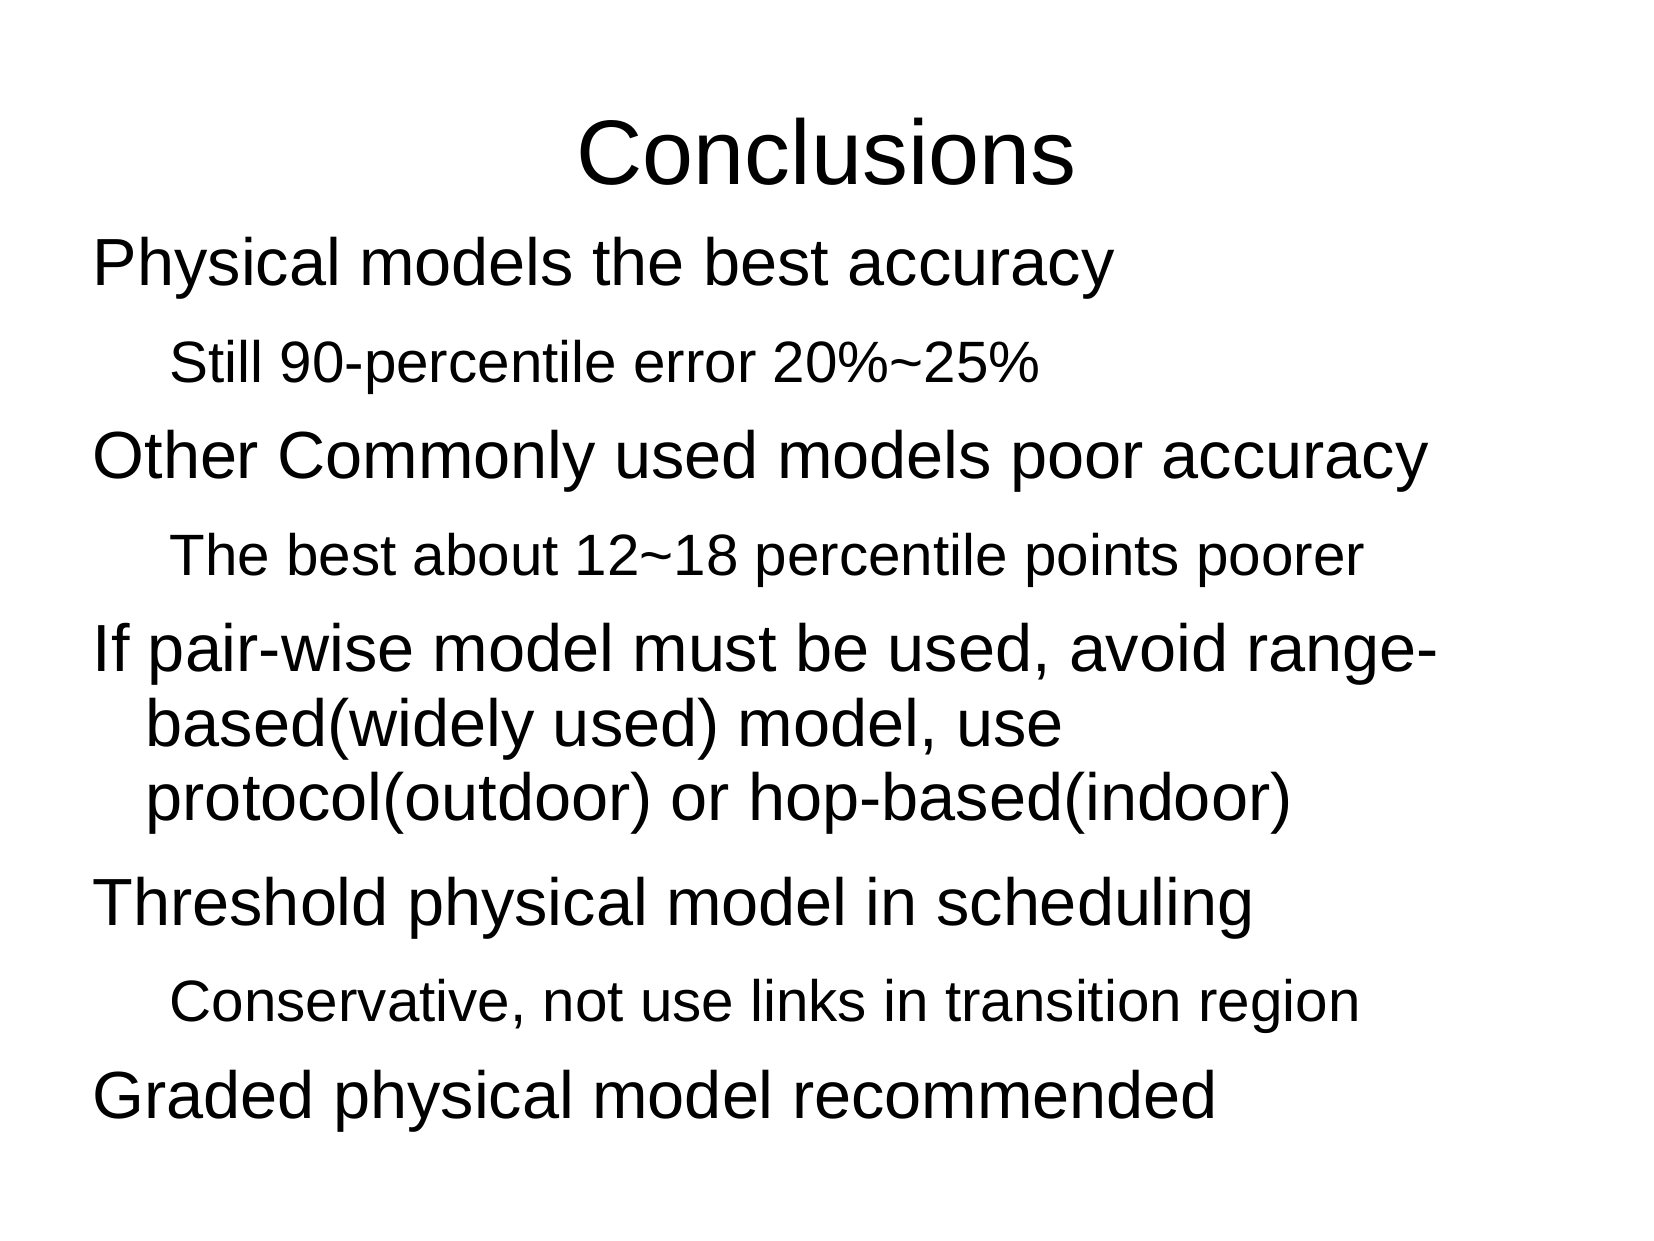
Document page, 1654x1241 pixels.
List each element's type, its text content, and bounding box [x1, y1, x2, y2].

list Physical models the best accuracy Still 90-percentile error 20%~25% Other Commonly used models poor accuracy The best about 12~18 percentile points poorer If pair-wise model must be used, avoid range-based(widely used) model, use protocol(outdoor) or hop-based(indoor) Threshold physical model in scheduling Conservative, not use links in transition region Graded physical model recommended [75, 225, 1564, 1132]
title Conclusions [82, 49, 1571, 257]
